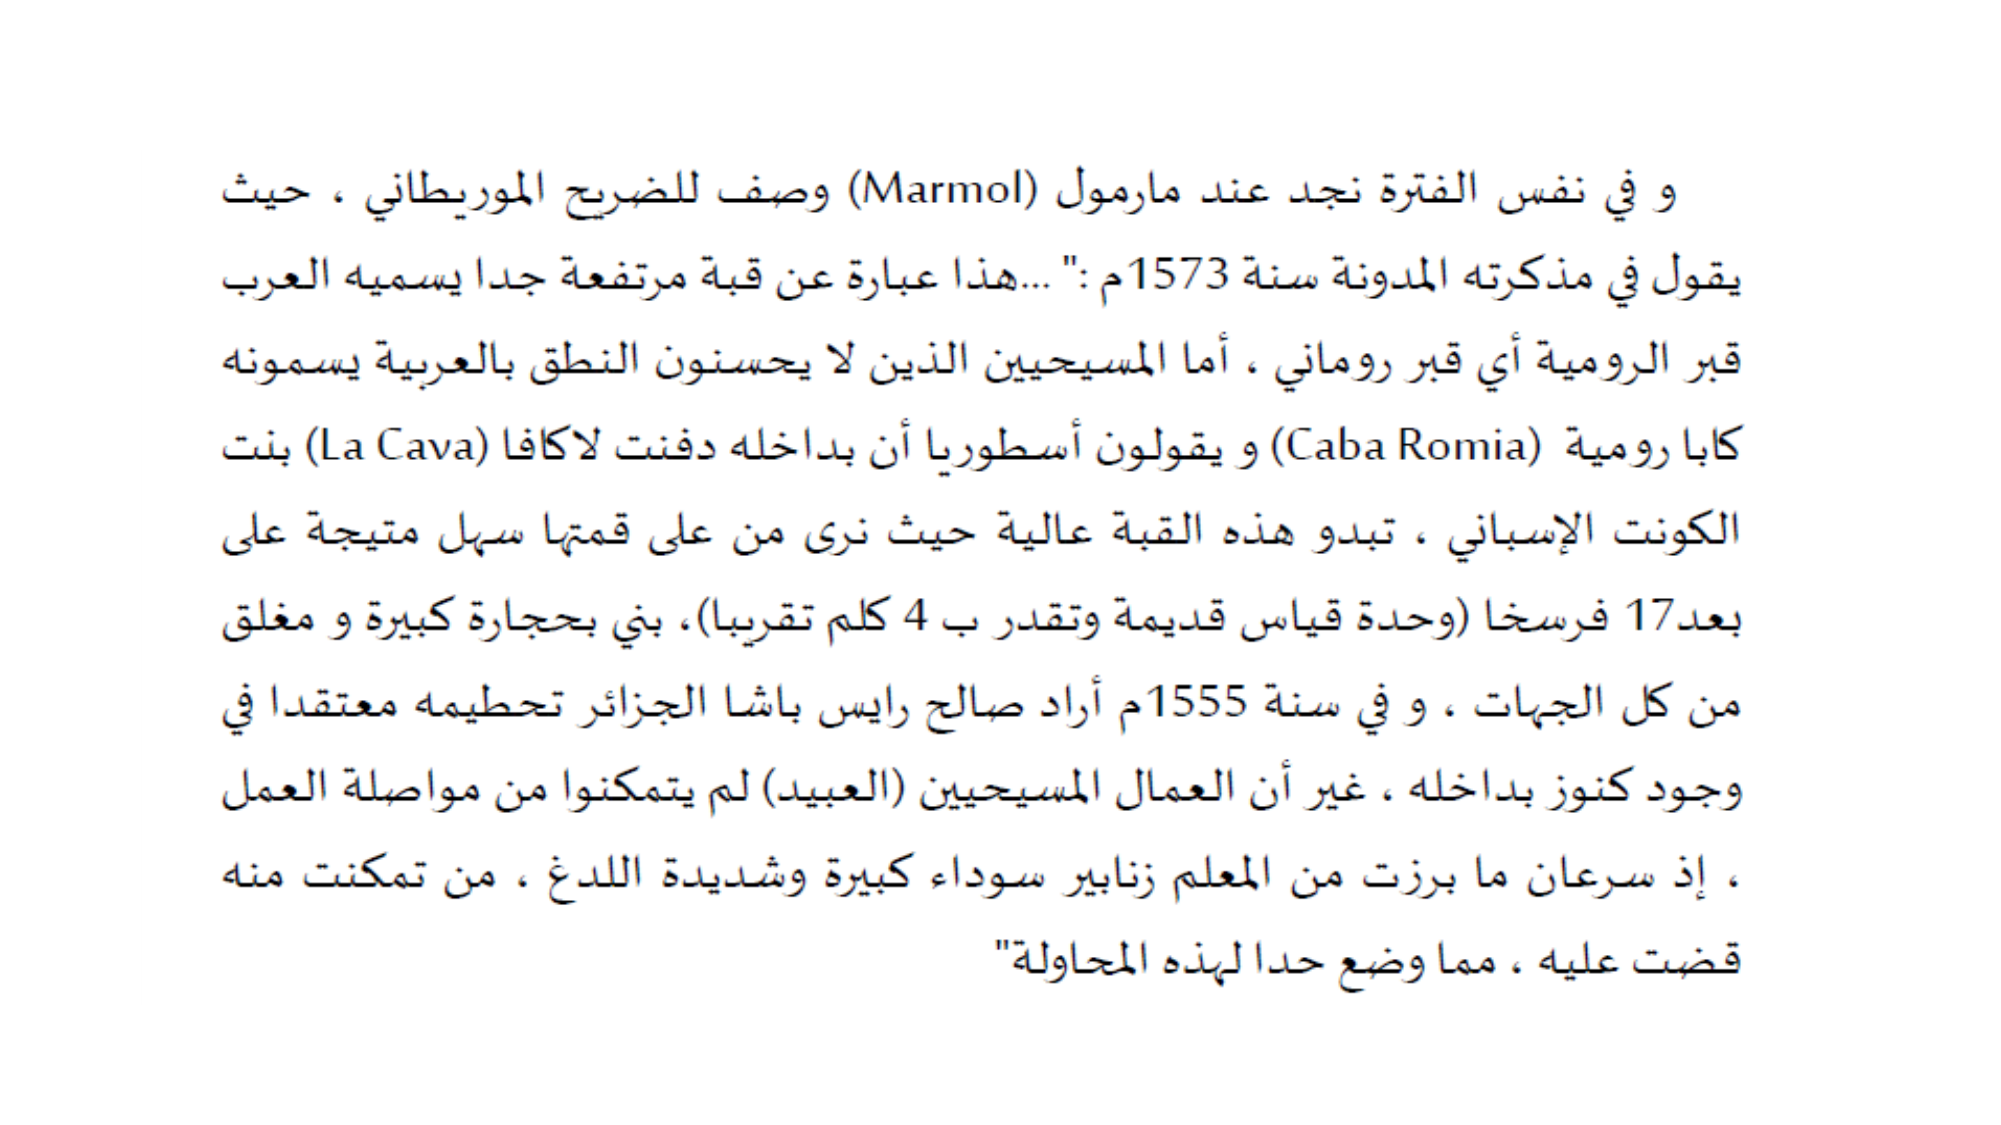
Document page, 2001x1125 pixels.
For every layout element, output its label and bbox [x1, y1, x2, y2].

picture [140, 150, 1810, 1005]
